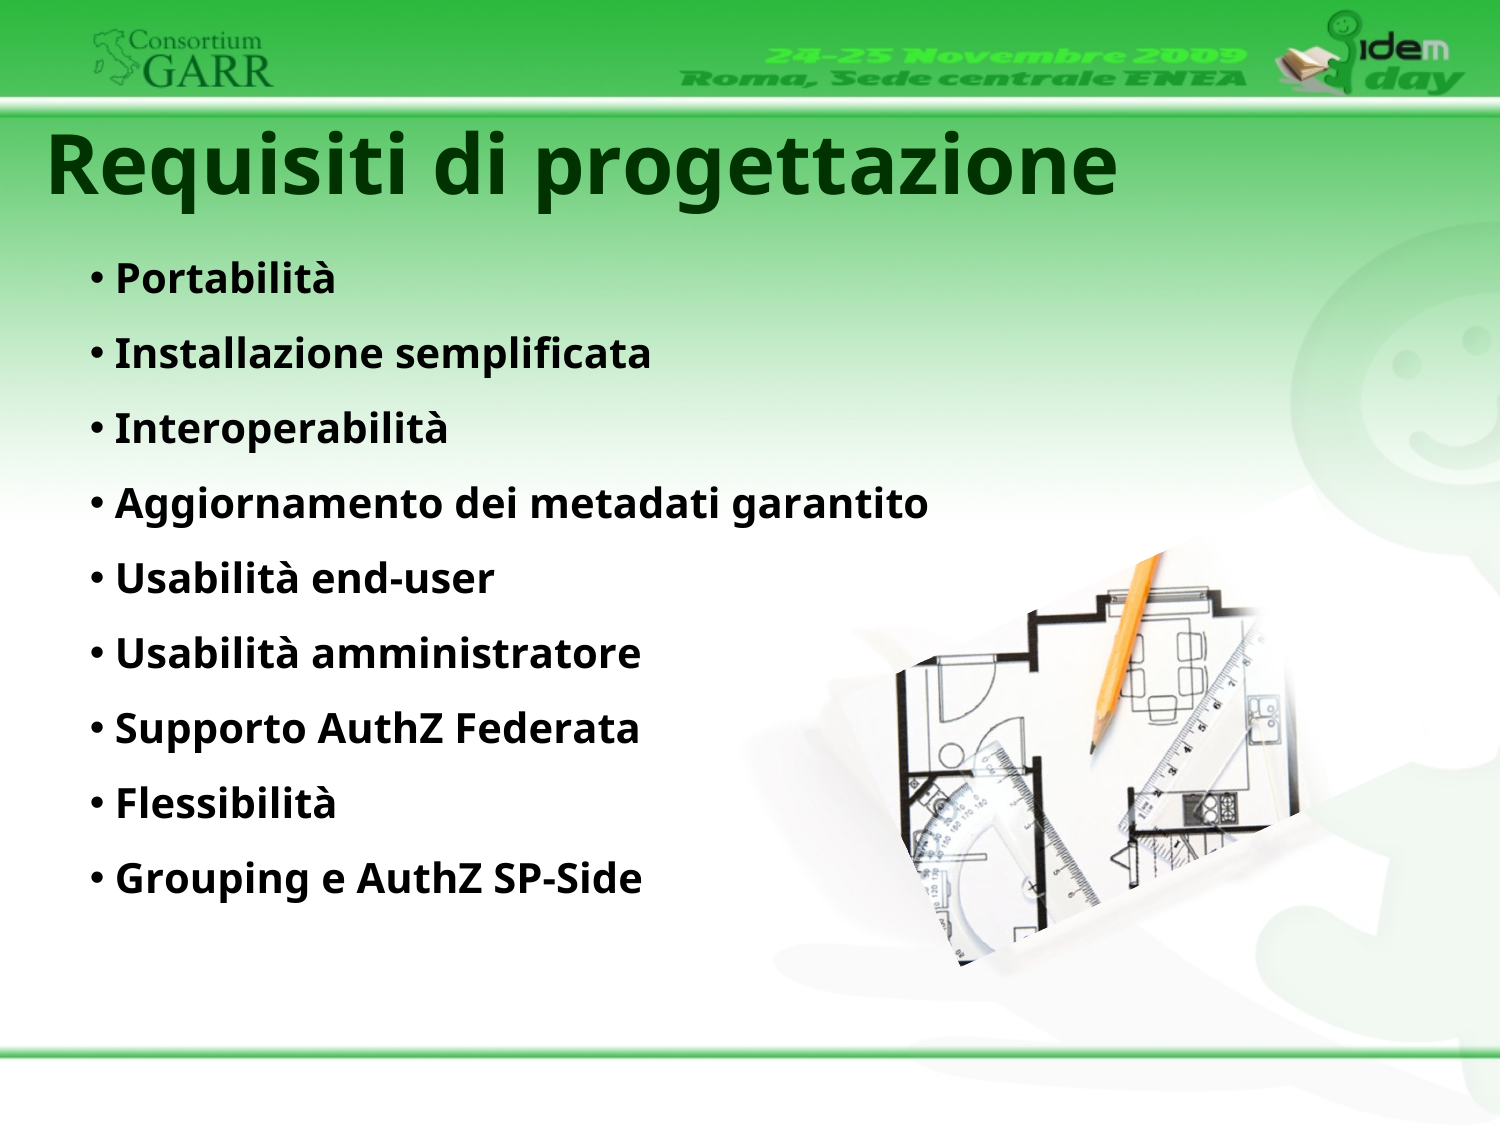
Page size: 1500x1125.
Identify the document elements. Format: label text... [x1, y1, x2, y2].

text_box Portabilità Installazione semplificata Interoperabilità Aggiornamento dei metadati garantito Usabilità end-user Usabilità amministratore Supporto AuthZ Federata Flessibilità Grouping e AuthZ SP-Side [75, 256, 1051, 1018]
title Requisiti di progettazione [29, 67, 1351, 256]
picture [0, 0, 1500, 1125]
